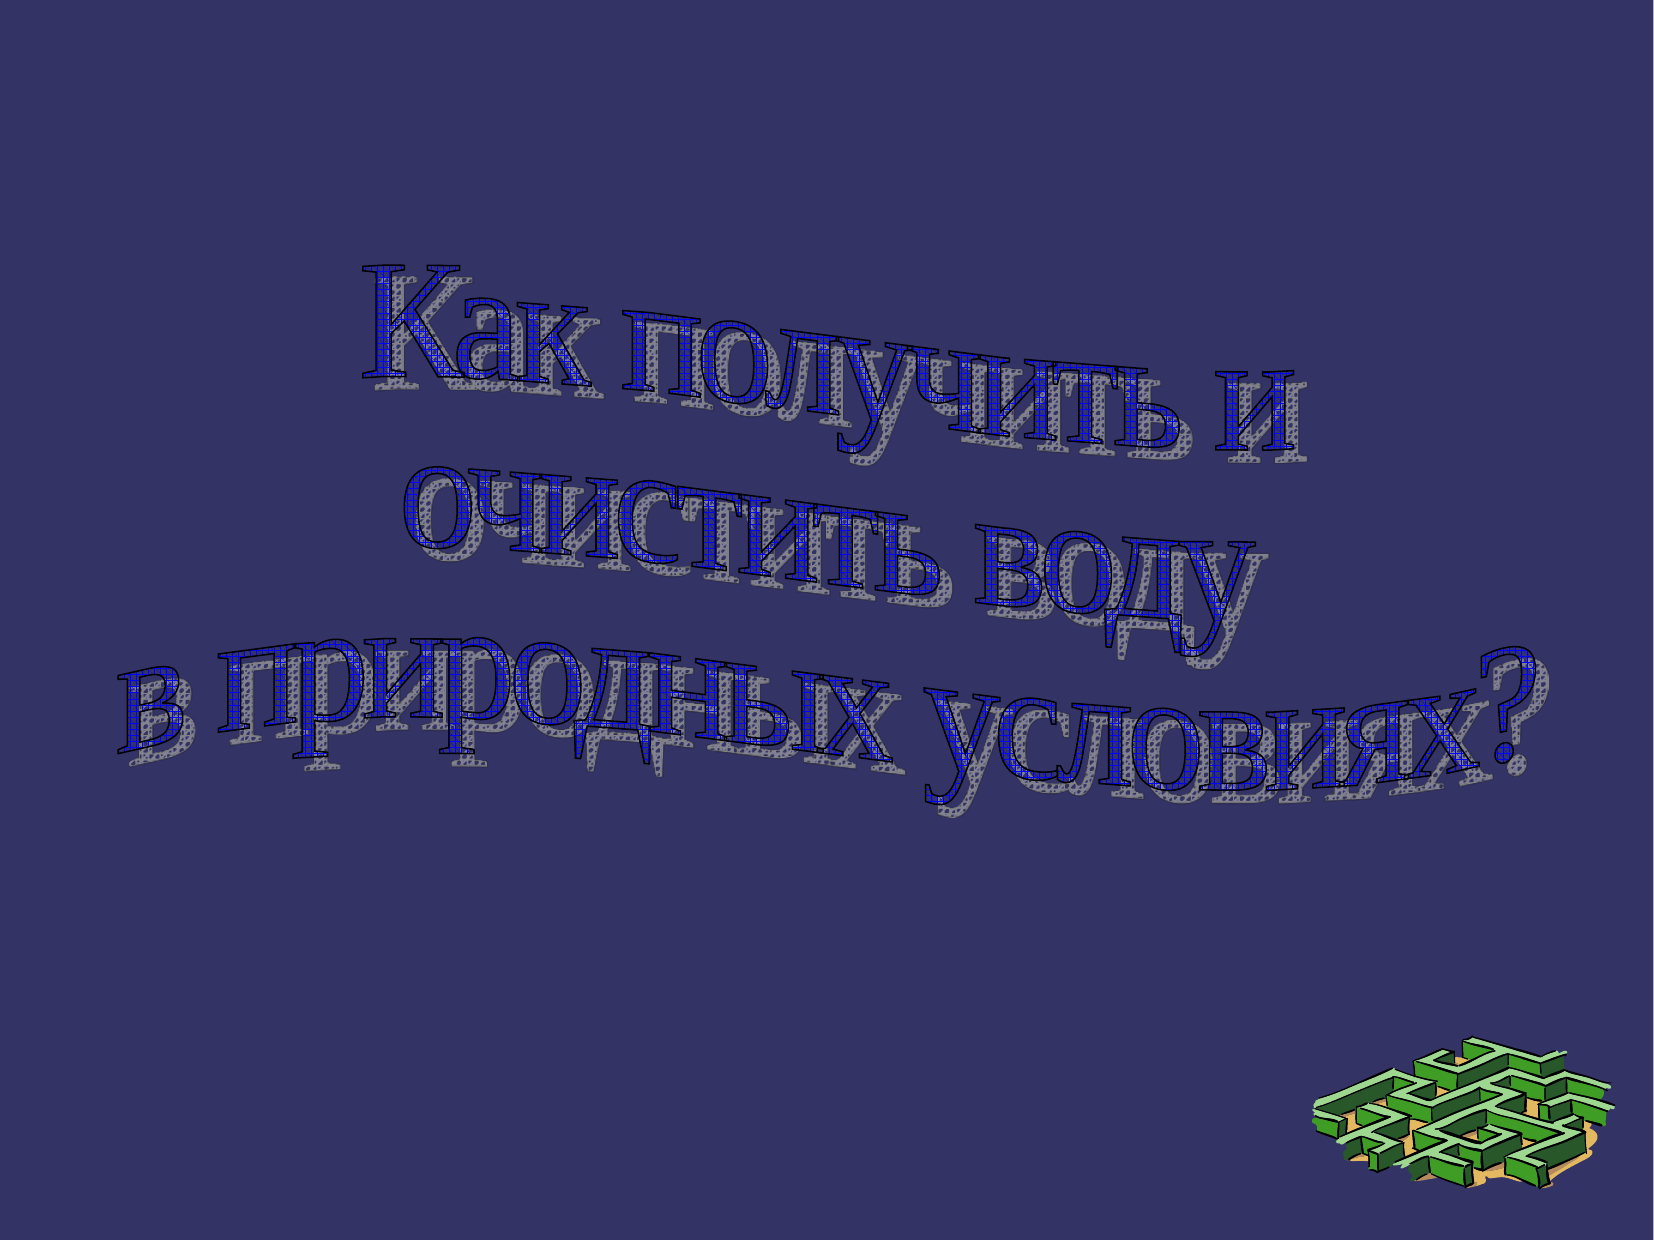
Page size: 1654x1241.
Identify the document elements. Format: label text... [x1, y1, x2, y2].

text_box Как получить и очистить воду в природных условиях? [1266, 688, 1480, 791]
text_box Как получить и очистить воду в природных условиях? [618, 480, 678, 564]
text_box Как получить и очистить воду в природных условиях? [701, 321, 768, 404]
text_box Как получить и очистить воду в природных условиях? [1200, 711, 1267, 791]
text_box Как получить и очистить воду в природных условиях? [998, 698, 1131, 786]
text_box Как получить и очистить воду в природных условиях? [622, 310, 701, 398]
text_box Как получить и очистить воду в природных условиях? [404, 466, 472, 549]
text_box Как получить и очистить воду в природных условиях? [924, 687, 1000, 805]
text_box Как получить и очистить воду в природных условиях? [1481, 646, 1536, 733]
text_box Как получить и очистить воду в природных условиях? [975, 524, 1042, 607]
text_box Как получить и очистить воду в природных условиях? [1132, 708, 1200, 791]
text_box Как получить и очистить воду в природных условиях? [1104, 537, 1256, 657]
text_box Как получить и очистить воду в природных условиях? [118, 666, 183, 754]
text_box Как получить и очистить воду в природных условиях? [362, 265, 592, 387]
text_box Как получить и очистить воду в природных условиях? [364, 637, 510, 754]
text_box Как получить и очистить воду в природных условиях? [677, 486, 940, 595]
text_box Как получить и очистить воду в природных условиях? [765, 329, 1180, 454]
text_box Как получить и очистить воду в природных условиях? [574, 648, 789, 764]
text_box Как получить и очистить воду в природных условиях? [468, 469, 618, 559]
text_box Как получить и очистить воду в природных условиях? [1215, 370, 1294, 451]
text_box Как получить и очистить воду в природных условиях? [218, 639, 364, 759]
text_box Как получить и очистить воду в природных условиях? [514, 642, 581, 725]
text_box Как получить и очистить воду в природных условиях? [792, 671, 893, 762]
text_box Как получить и очистить воду в природных условиях? [1044, 531, 1112, 614]
